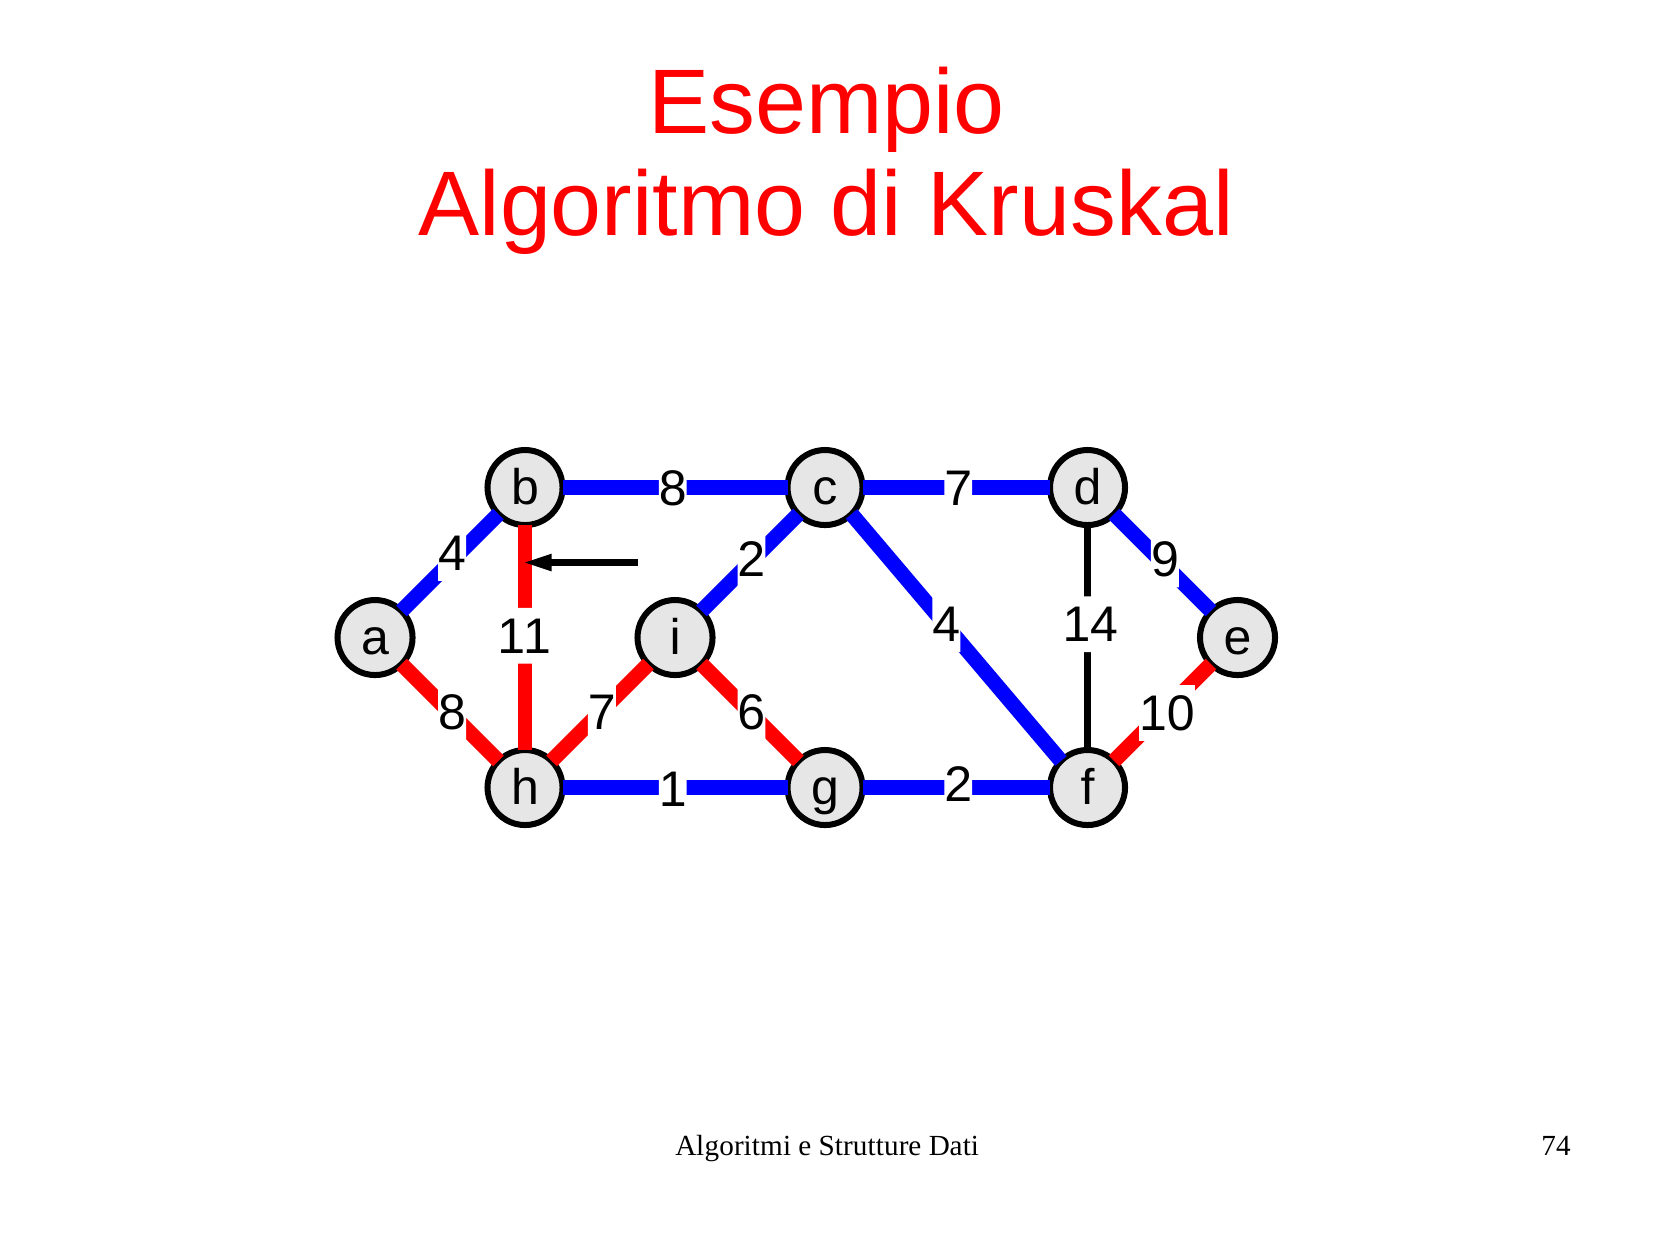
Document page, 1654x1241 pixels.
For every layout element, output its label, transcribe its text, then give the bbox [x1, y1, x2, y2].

text_box h [487, 750, 563, 826]
text_box g [788, 750, 863, 826]
text_box 7 [587, 684, 616, 741]
text_box a [337, 600, 413, 676]
text_box 6 [737, 684, 766, 741]
text_box e [1200, 600, 1276, 676]
text_box d [1050, 450, 1126, 525]
text_box 4 [438, 525, 467, 581]
text_box 14 [1062, 596, 1119, 653]
text_box b [487, 450, 563, 525]
text_box 2 [737, 531, 766, 588]
text_box 4 [932, 596, 961, 653]
text_box 8 [438, 684, 467, 741]
text_box 2 [944, 756, 973, 812]
title Esempio Algoritmo di Kruskal [82, 49, 1571, 257]
text_box f [1050, 750, 1126, 826]
text_box i [637, 600, 713, 676]
text_box 9 [1150, 531, 1179, 588]
text_box 10 [1139, 685, 1195, 741]
text_box 8 [658, 460, 687, 516]
text_box c [788, 450, 863, 526]
text_box 1 [658, 761, 687, 818]
text_box 11 [497, 607, 557, 664]
text_box 7 [944, 460, 973, 517]
